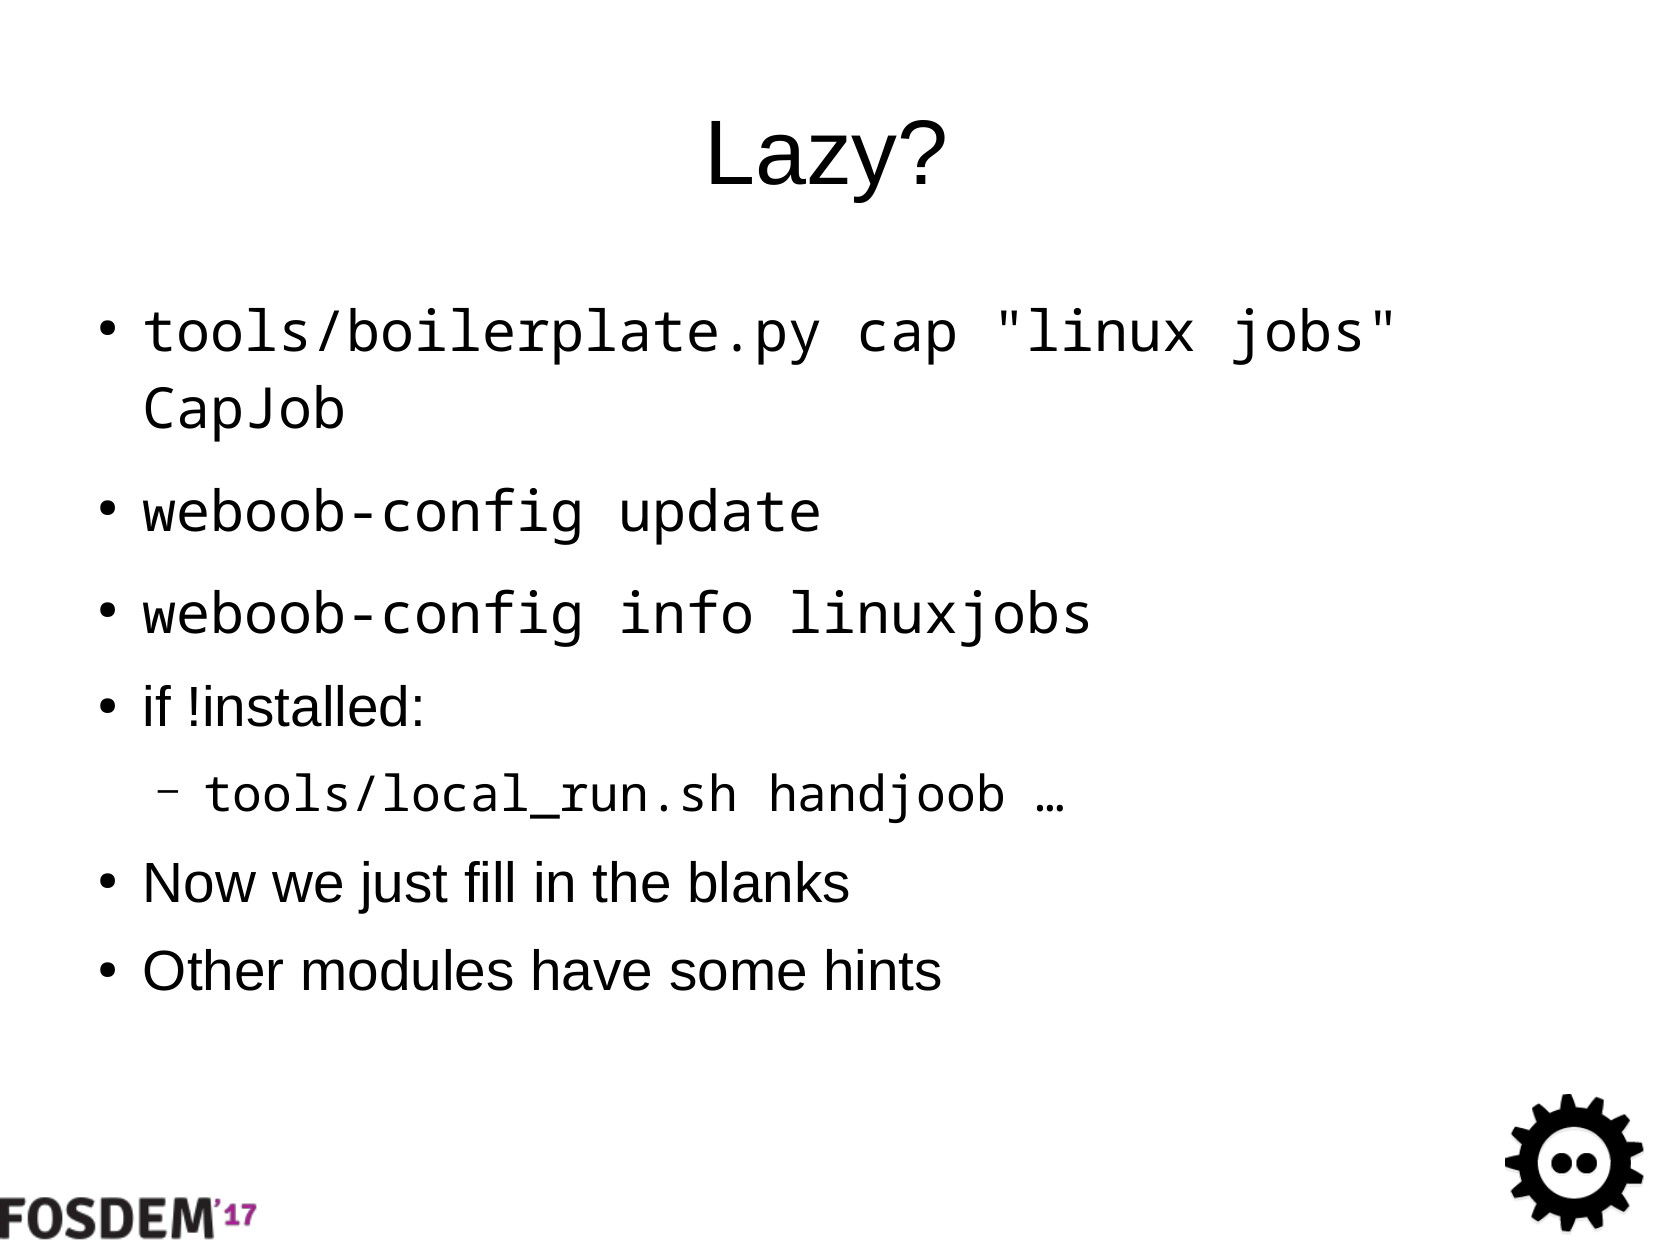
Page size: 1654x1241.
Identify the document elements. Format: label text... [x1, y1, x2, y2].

picture [1505, 1094, 1648, 1235]
picture [0, 1196, 258, 1241]
list tools/boilerplate.py cap "linux jobs" CapJob weboob-config update weboob-config info linuxjobs if !installed: tools/local_run.sh handjoob … Now we just fill in the blanks Other modules have some hints [82, 290, 1571, 1010]
title Lazy? [82, 49, 1571, 257]
